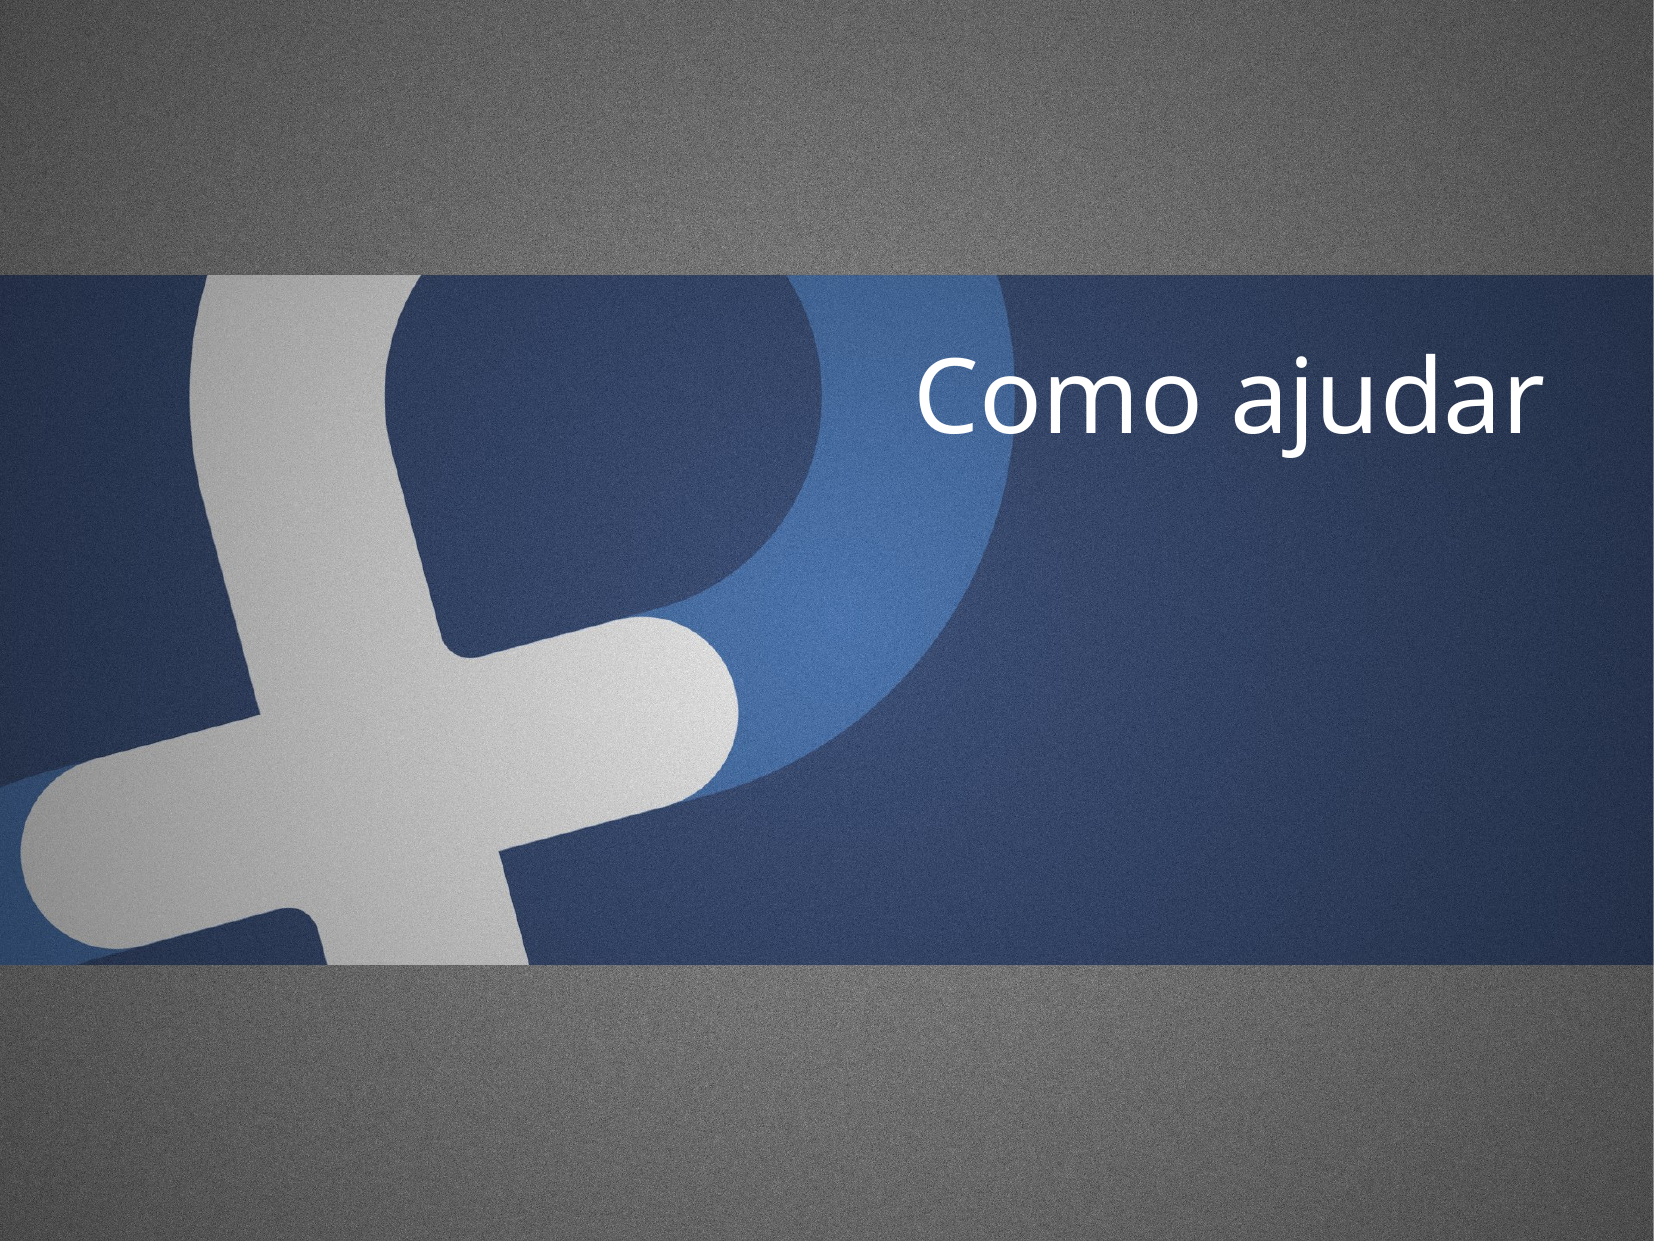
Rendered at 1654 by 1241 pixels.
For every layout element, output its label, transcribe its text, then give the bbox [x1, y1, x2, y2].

text_box Como ajudar [446, 315, 1561, 654]
picture [0, 0, 1654, 1241]
